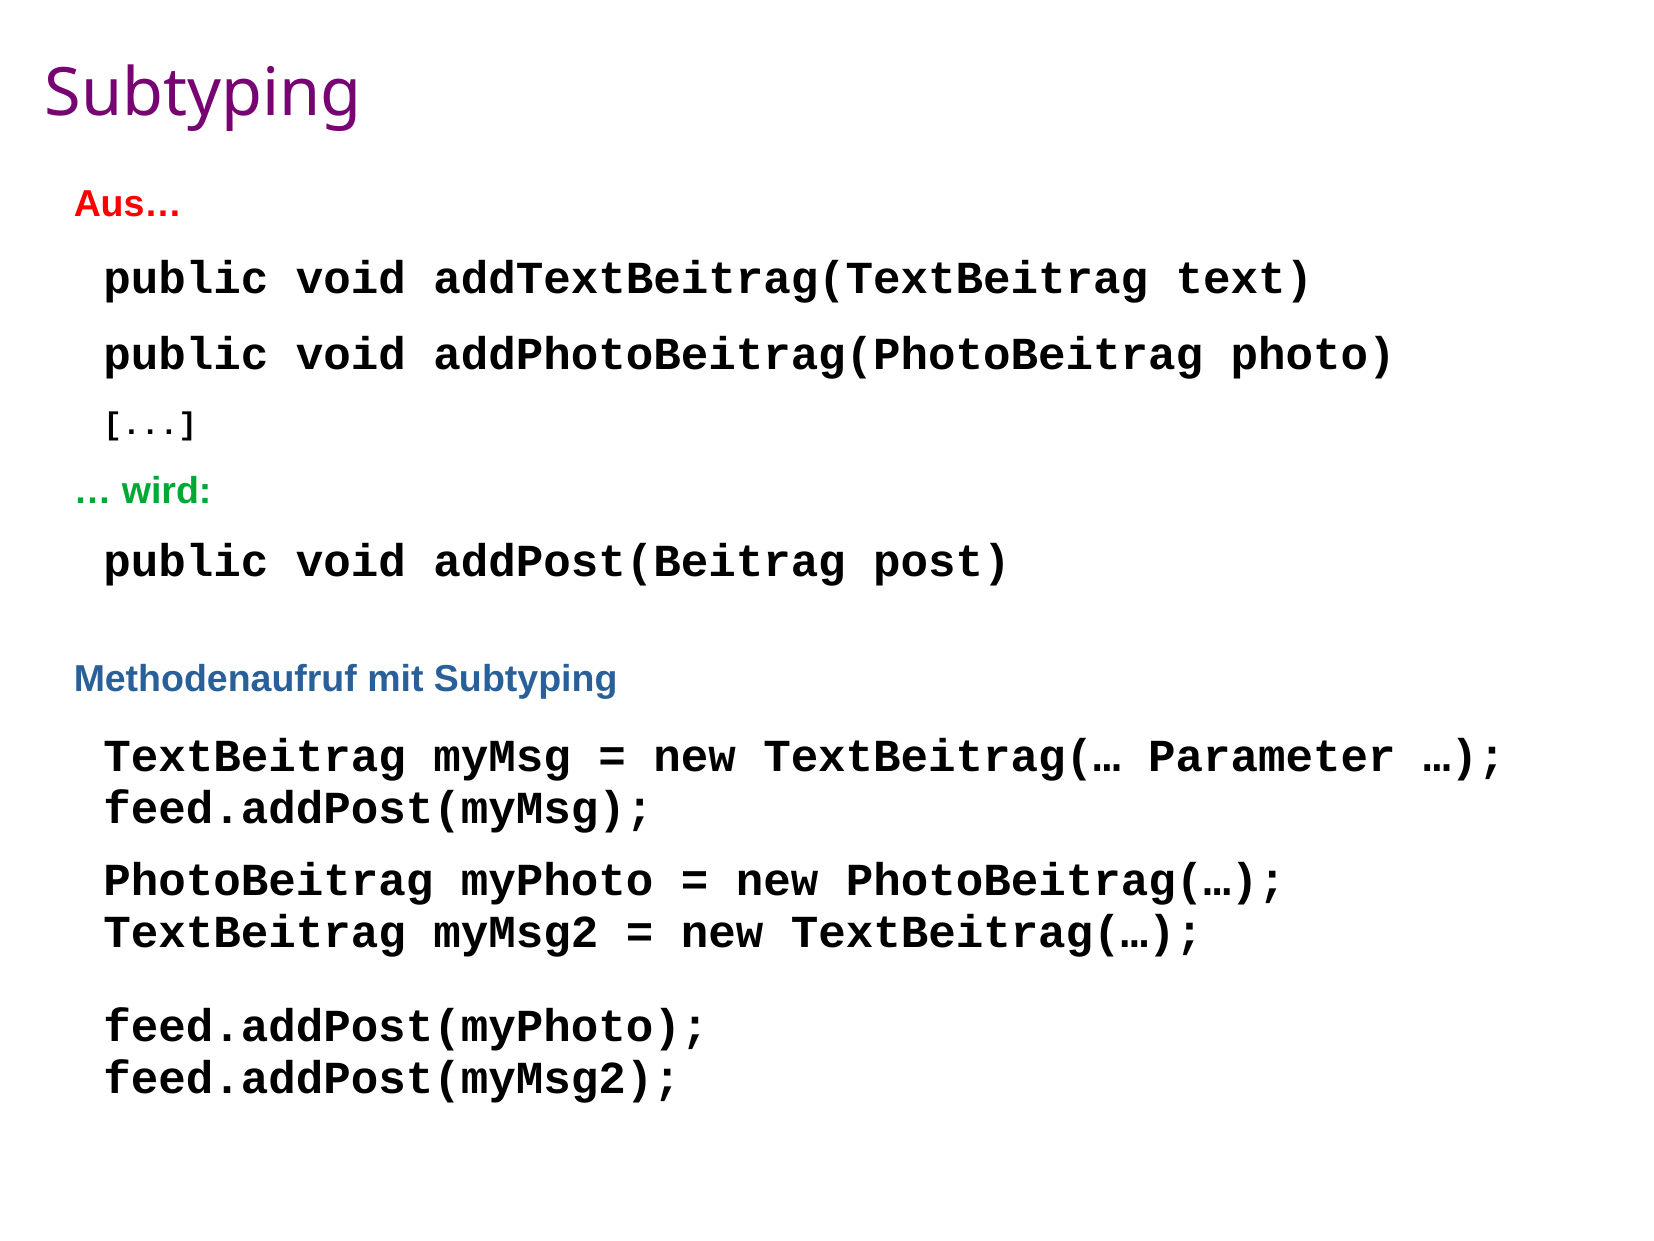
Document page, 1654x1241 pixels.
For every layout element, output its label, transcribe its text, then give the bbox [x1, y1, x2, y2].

title Subtyping [29, 29, 1435, 148]
text_box … wird: [59, 462, 296, 562]
text_box TextBeitrag myMsg = new TextBeitrag(… Parameter …); feed.addPost(myMsg); PhotoBeitrag myPhoto = new PhotoBeitrag(…); TextBeitrag myMsg2 = new TextBeitrag(…); feed.addPost(myPhoto); feed.addPost(myMsg2); [88, 726, 1595, 1170]
text_box Methodenaufruf mit Subtyping [59, 649, 709, 749]
text_box Aus… [59, 174, 207, 232]
text_box public void addPost(Beitrag post) [88, 531, 1477, 726]
text_box public void addTextBeitrag(TextBeitrag text) public void addPhotoBeitrag(PhotoBeitrag photo) [...] [88, 248, 1477, 452]
